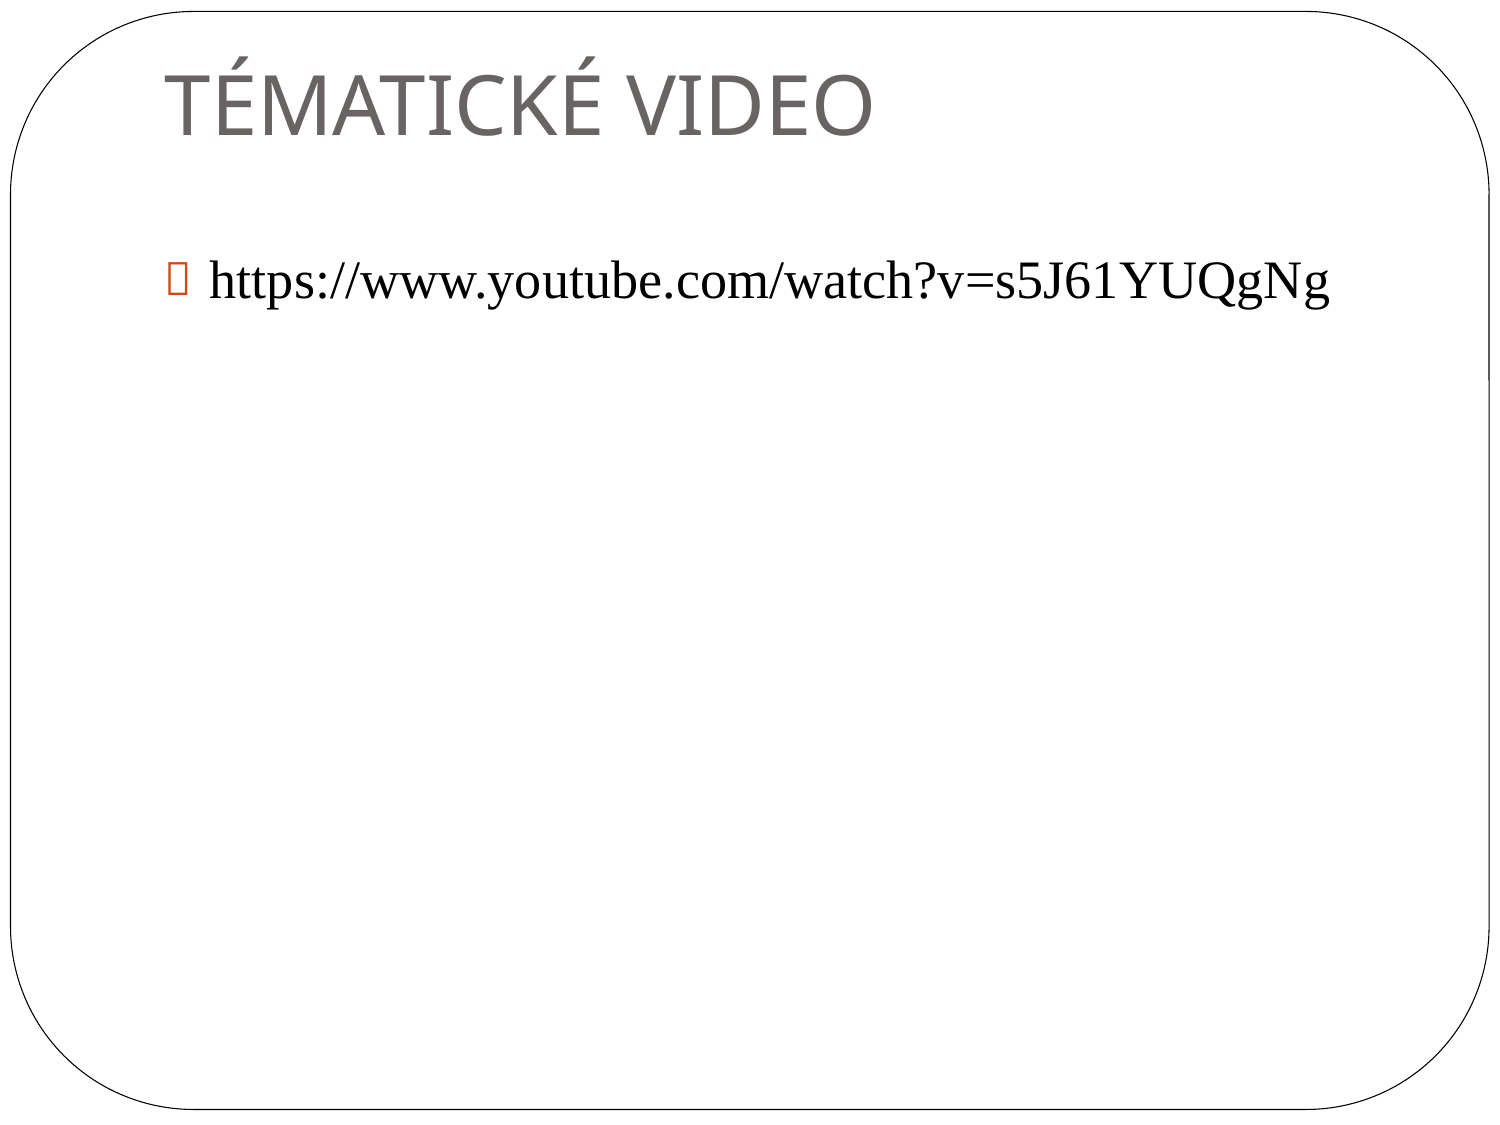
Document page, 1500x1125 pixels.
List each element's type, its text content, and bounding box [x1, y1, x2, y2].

list https://www.youtube.com/watch?v=s5J61YUQgNg [150, 237, 1425, 988]
title TÉMATICKÉ VIDEO [150, 45, 1425, 233]
